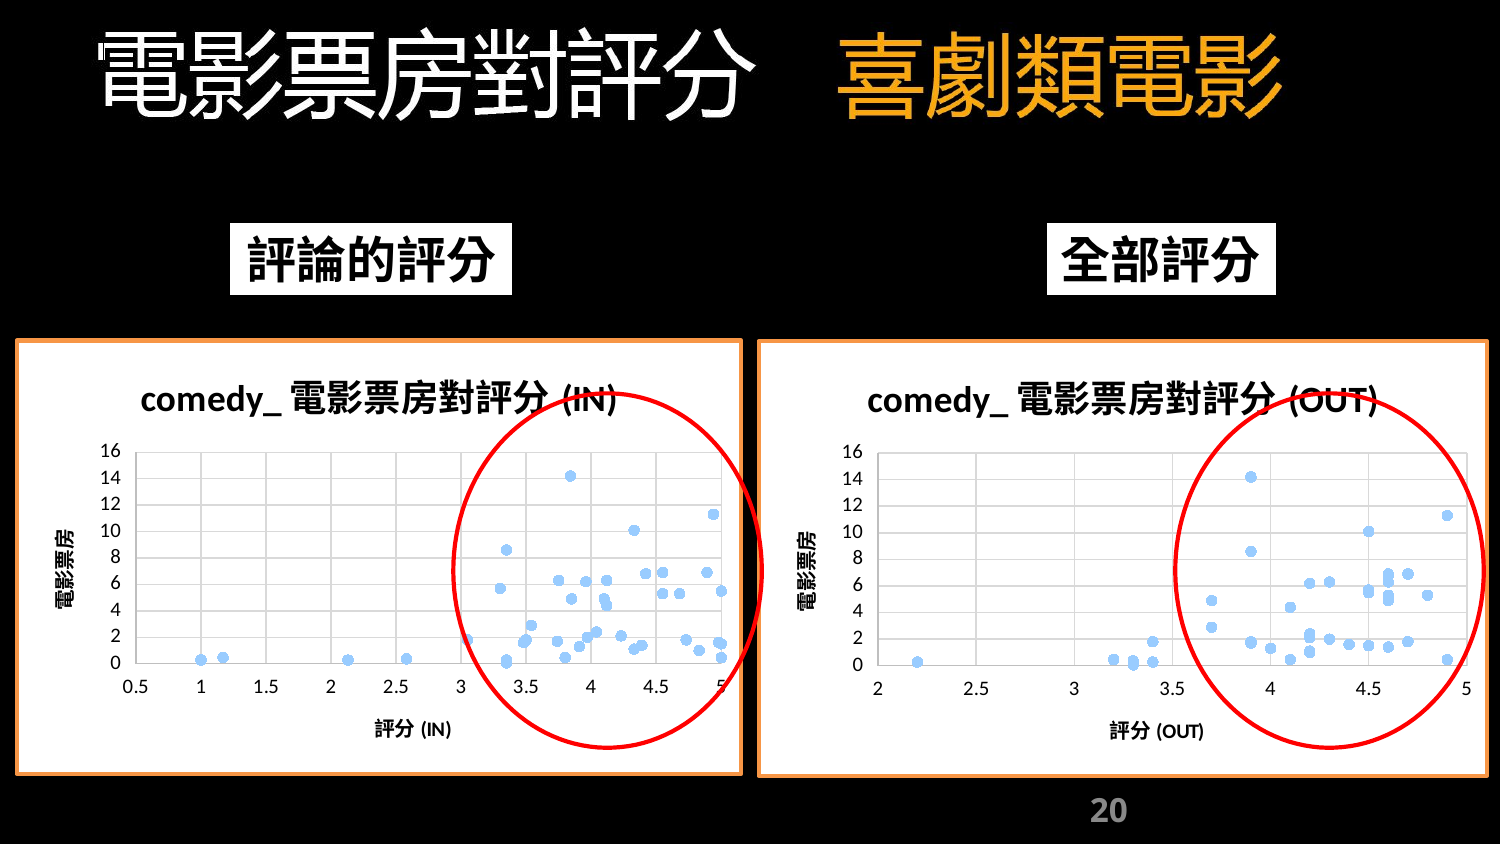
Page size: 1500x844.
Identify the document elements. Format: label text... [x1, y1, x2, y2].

text_box 20 [1074, 782, 1426, 827]
chart [756, 339, 1490, 778]
text_box 全部評分 [1045, 221, 1278, 297]
text_box 評論的評分 [228, 221, 514, 297]
chart [456, 396, 744, 745]
chart [14, 338, 744, 776]
picture [91, 20, 762, 127]
picture [825, 22, 1291, 125]
